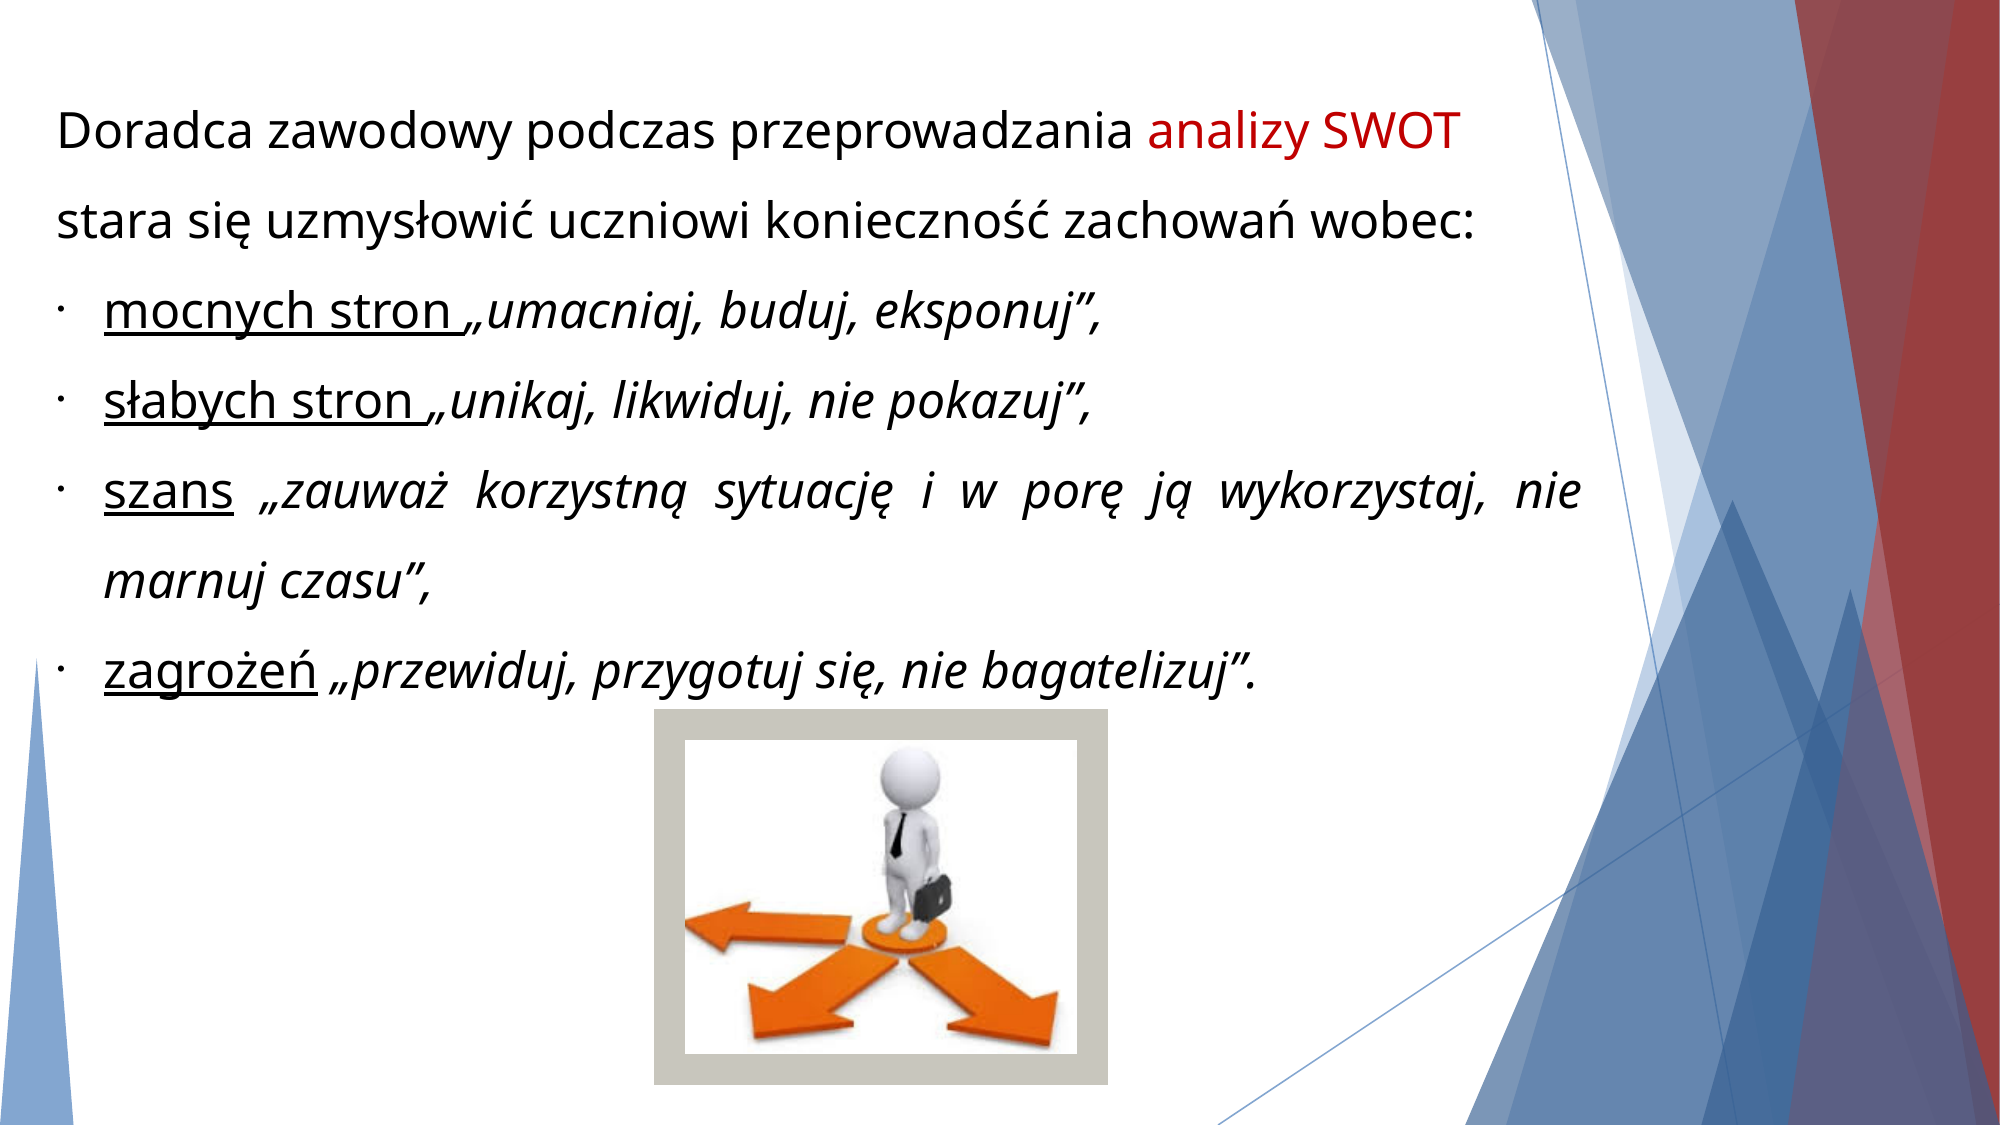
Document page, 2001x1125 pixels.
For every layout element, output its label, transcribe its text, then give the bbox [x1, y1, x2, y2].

picture [685, 739, 1078, 1054]
text_box Doradca zawodowy podczas przeprowadzania analizy SWOT stara się uzmysłowić uczniowi konieczność zachowań wobec: mocnych stron „umacniaj, buduj, eksponuj”, słabych stron „unikaj, likwiduj, nie pokazuj”, szans „zauważ korzystną sytuację i w porę ją wykorzystaj, nie marnuj czasu”, zagrożeń „przewiduj, przygotuj się, nie bagatelizuj”. [42, 60, 1599, 721]
